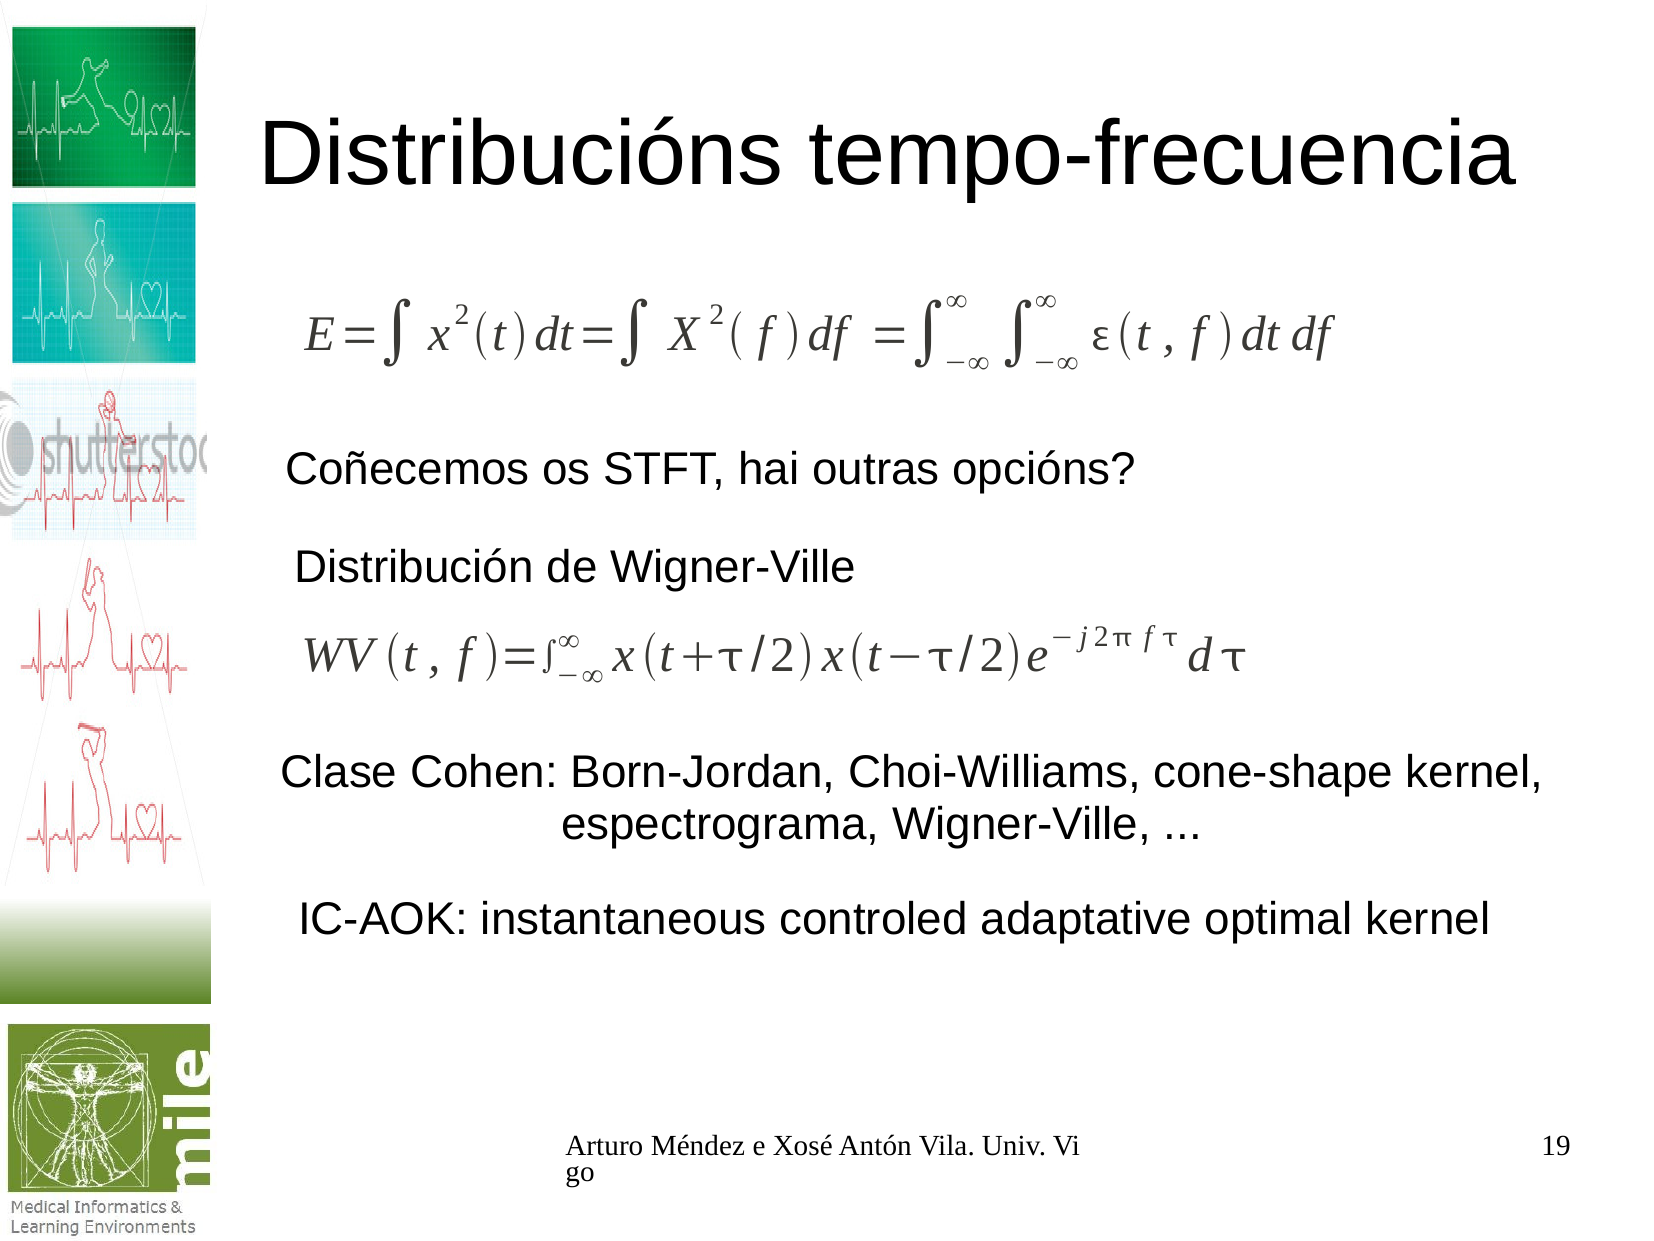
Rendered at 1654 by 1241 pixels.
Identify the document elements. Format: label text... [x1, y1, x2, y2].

picture [0, 1008, 228, 1241]
text_box Distribución de Wigner-Ville [279, 533, 872, 600]
chart [295, 283, 1335, 378]
title Distribucións tempo-frecuencia [206, 49, 1571, 257]
text_box Clase Cohen: Born-Jordan, Choi-Williams, cone-shape kernel, espectrograma, Wigner-Ville, ... [265, 738, 1573, 856]
chart [295, 595, 1257, 691]
text_box Coñecemos os STFT, hai outras opcións? [270, 435, 1152, 502]
picture [0, 0, 207, 886]
text_box IC-AOK: instantaneous controled adaptative optimal kernel [283, 885, 1506, 952]
